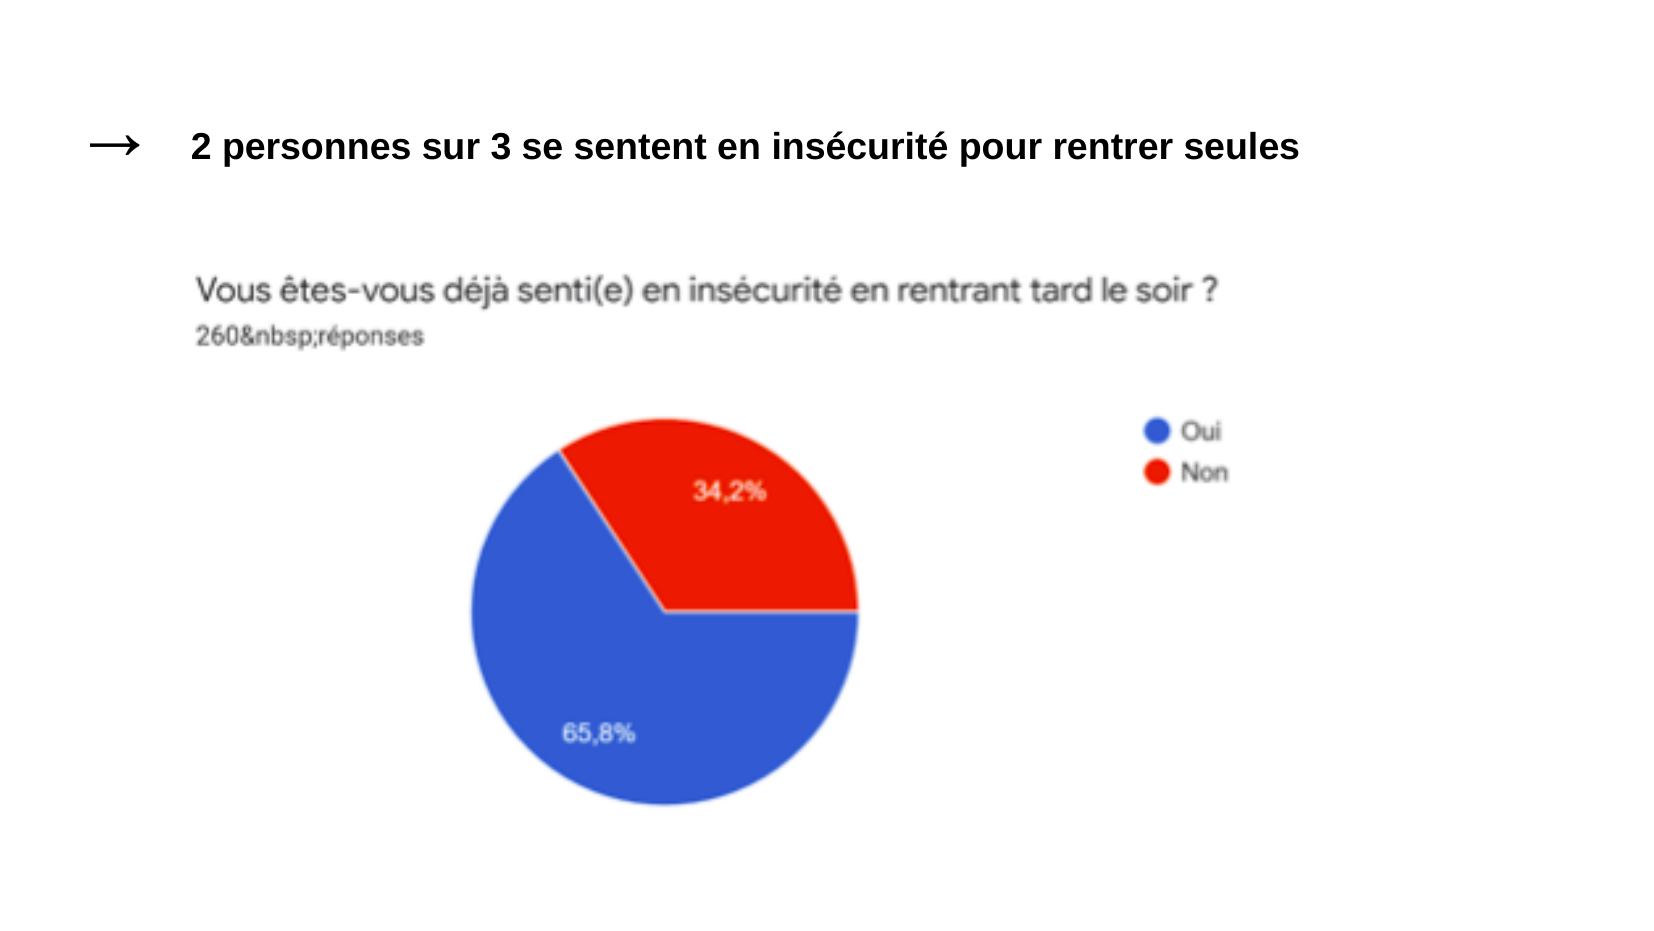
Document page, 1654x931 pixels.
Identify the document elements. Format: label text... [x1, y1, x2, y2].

picture [186, 265, 1388, 839]
text_box → 2 personnes sur 3 se sentent en insécurité pour rentrer seules [59, 76, 1595, 339]
